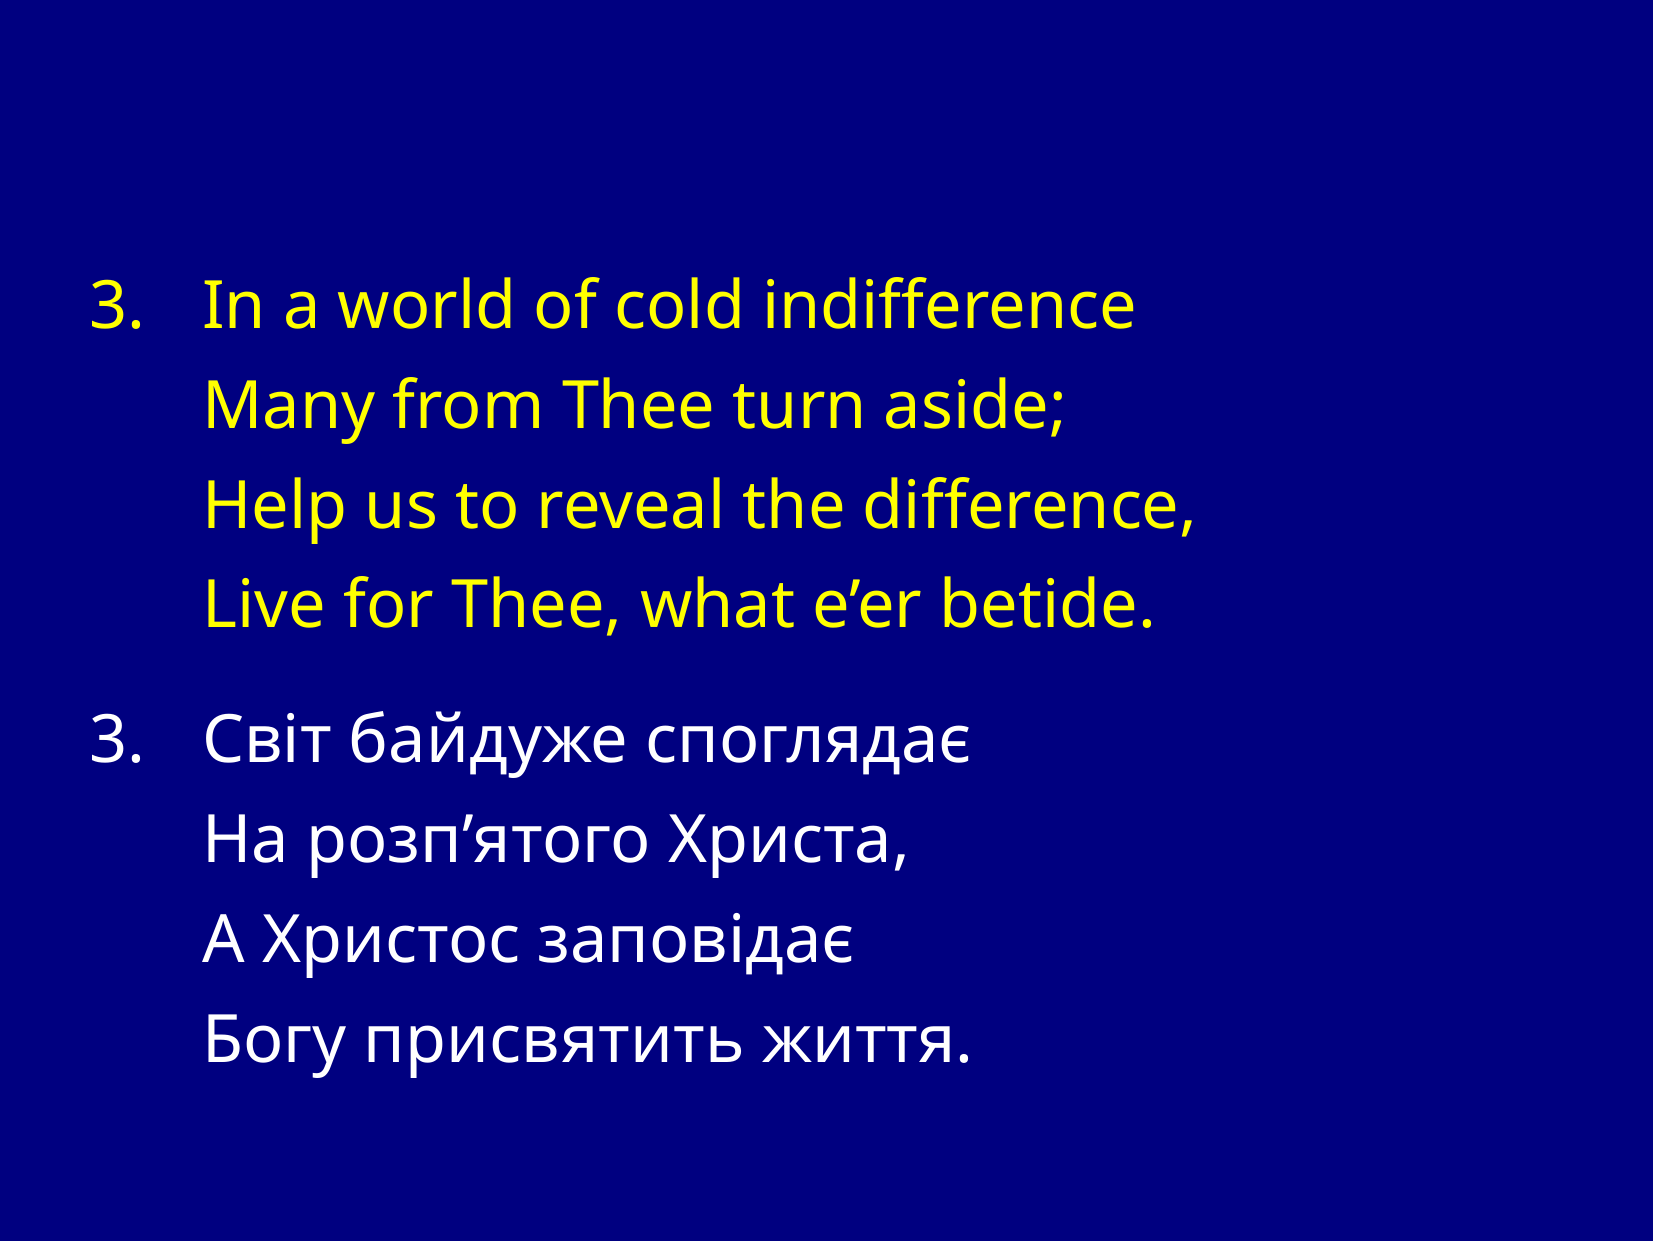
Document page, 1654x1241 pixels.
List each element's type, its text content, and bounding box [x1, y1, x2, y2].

text_box 3. In a world of cold indifference Many from Thee turn aside; Help us to reveal the difference, Live for Thee, what e’er betide. [75, 150, 1576, 638]
text_box 3. Світ байдуже споглядає На розп’ятого Христа, А Христос заповідає Богу присвятить життя. [75, 675, 1576, 1163]
